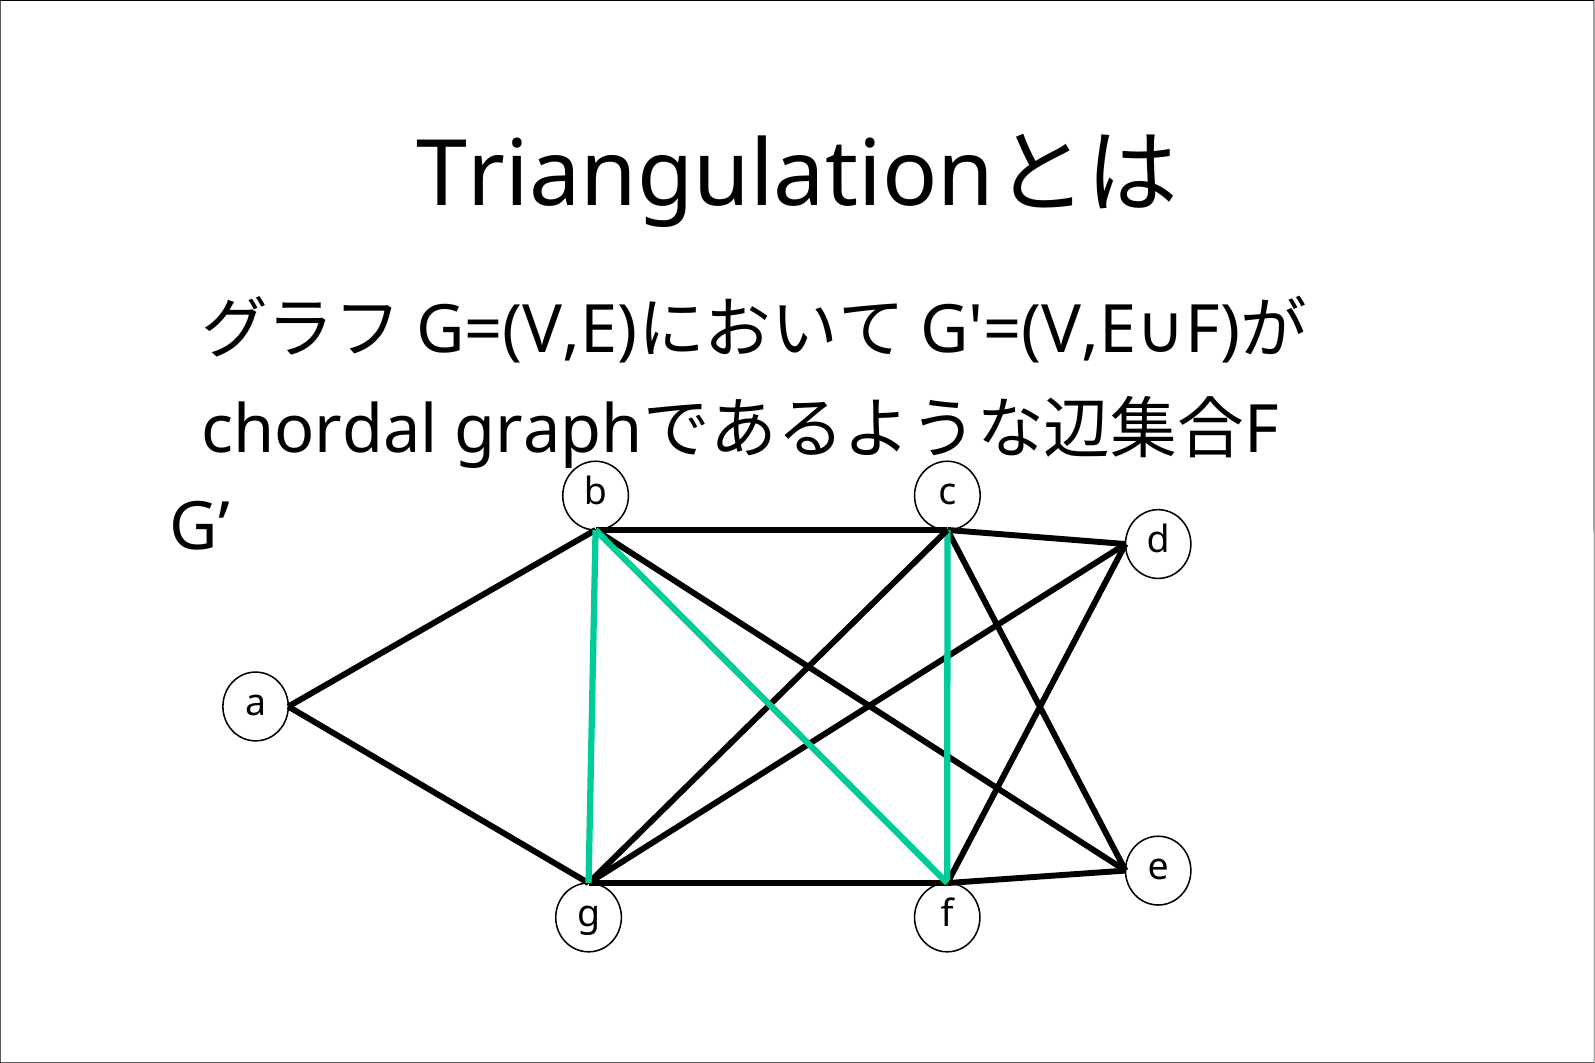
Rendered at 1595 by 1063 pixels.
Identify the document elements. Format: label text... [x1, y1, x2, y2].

text_box グラフ G=(V,E)において G'=(V,E∪F)が chordal graphであるような辺集合F [117, 295, 1479, 965]
text_box Triangulationとは [117, 77, 1479, 276]
text_box d [1125, 509, 1191, 579]
text_box c [914, 461, 981, 527]
text_box e [1125, 836, 1191, 906]
text_box a [222, 672, 289, 741]
text_box g [555, 883, 622, 952]
text_box f [914, 886, 980, 952]
text_box G’ [152, 484, 294, 573]
text_box b [562, 461, 629, 530]
